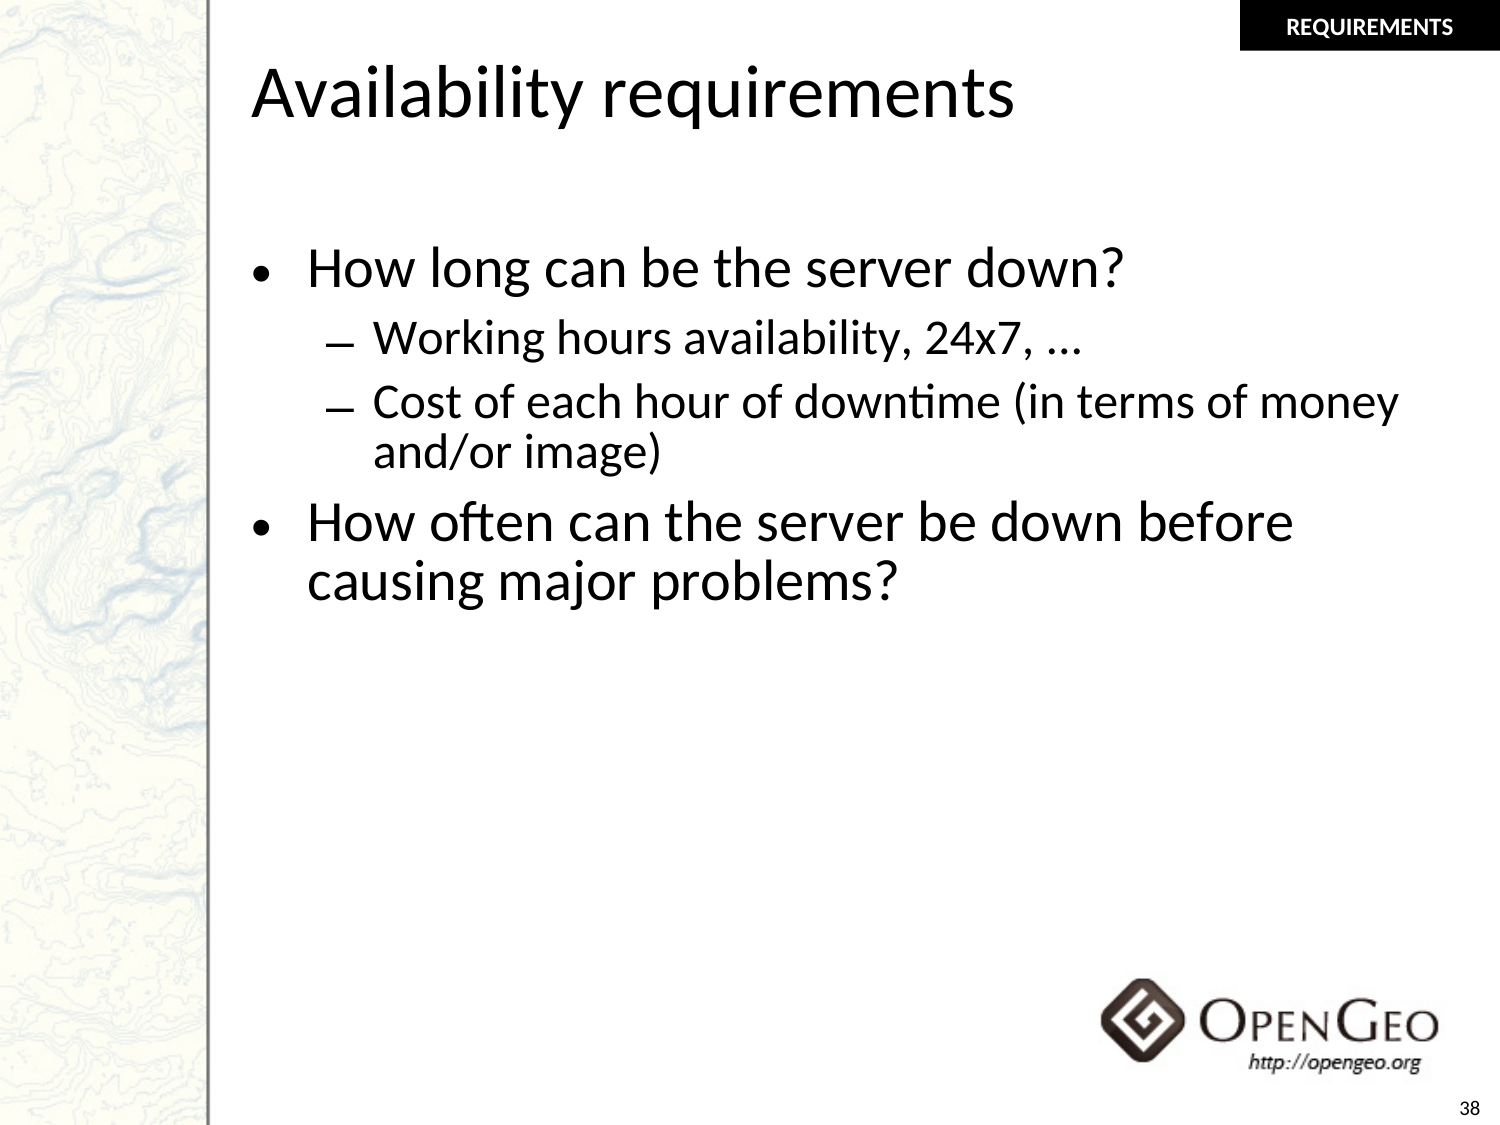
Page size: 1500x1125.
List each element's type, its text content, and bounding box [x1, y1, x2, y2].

list How long can be the server down? Working hours availability, 24x7, ... Cost of each hour of downtime (in terms of money and/or image) How often can the server be down before causing major problems? [236, 236, 1426, 979]
picture [0, 0, 1500, 1125]
text_box REQUIREMENTS [1240, 0, 1500, 51]
title Availability requirements [236, 13, 1426, 185]
